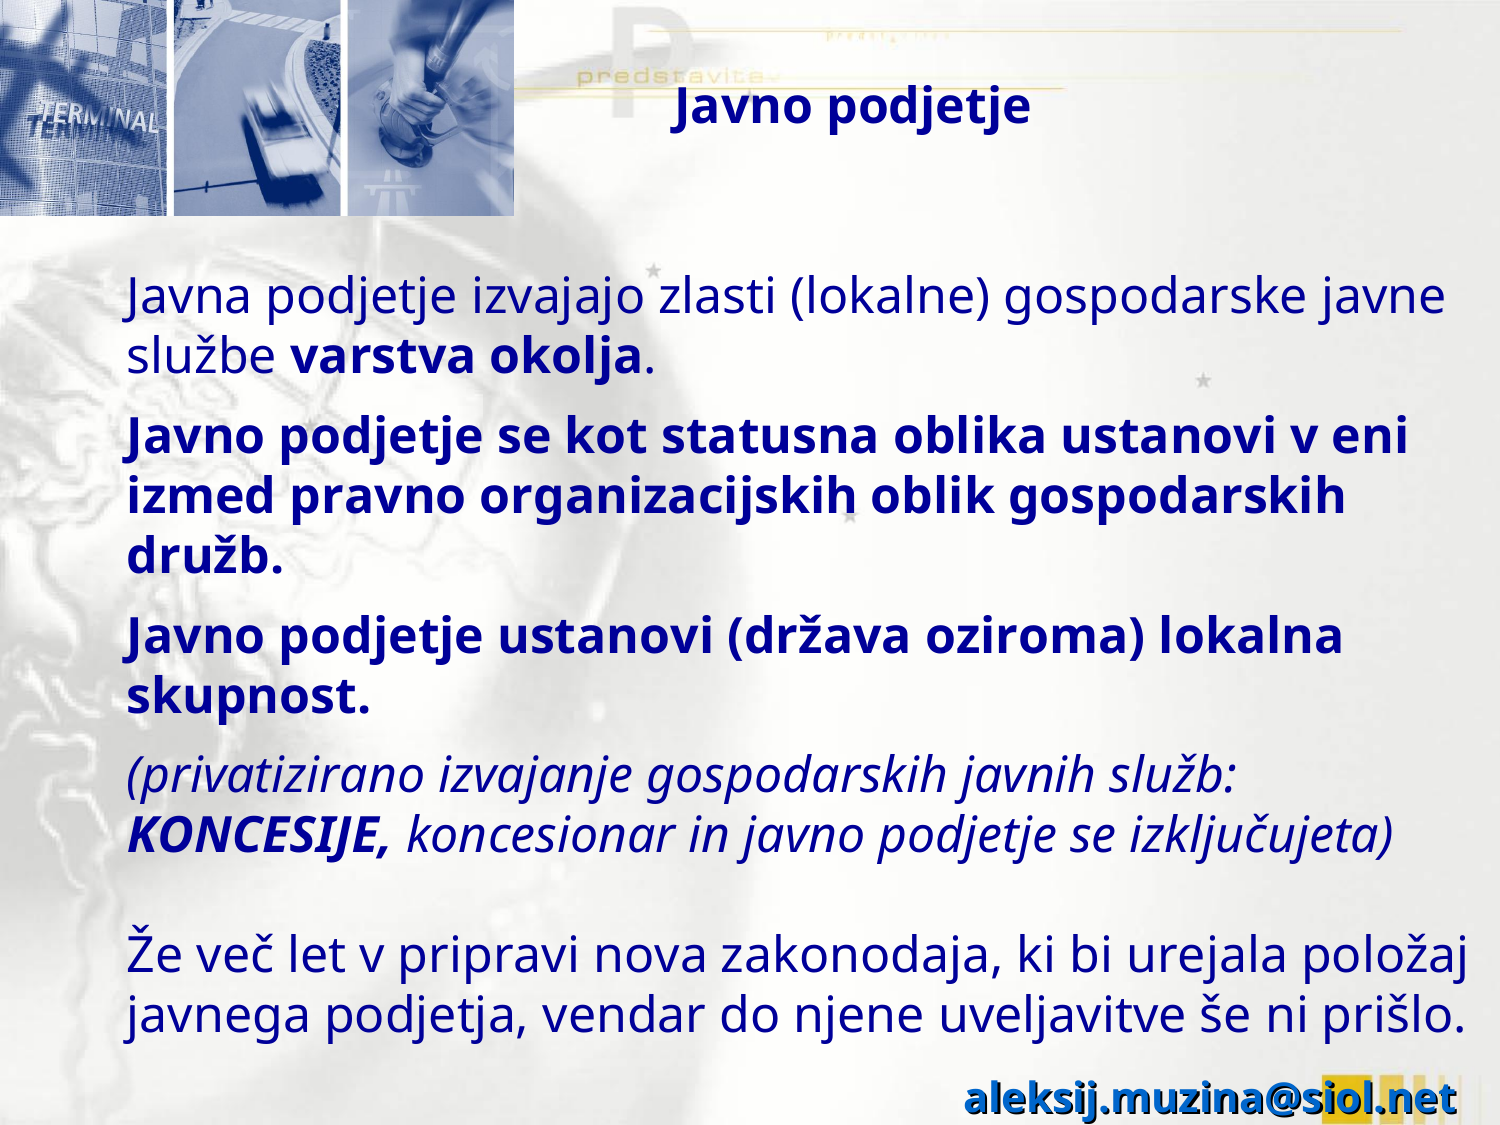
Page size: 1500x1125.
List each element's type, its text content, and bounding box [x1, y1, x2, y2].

text_box Javno podjetje [584, 66, 1333, 142]
picture [0, 0, 1500, 1125]
text_box Javna podjetje izvajajo zlasti (lokalne) gospodarske javne službe varstva okolja. Javno podjetje se kot statusna oblika ustanovi v eni izmed pravno organizacijskih oblik gospodarskih družb. Javno podjetje ustanovi (država oziroma) lokalna skupnost. (privatizirano izvajanje gospodarskih javnih služb: KONCESIJE, koncesionar in javno podjetje se izključujeta) Že več let v pripravi nova zakonodaja, ki bi urejala položaj javnega podjetja, vendar do njene uveljavitve še ni prišlo. [112, 255, 1500, 1051]
text_box aleksij.muzina@siol.net [948, 1062, 1472, 1125]
